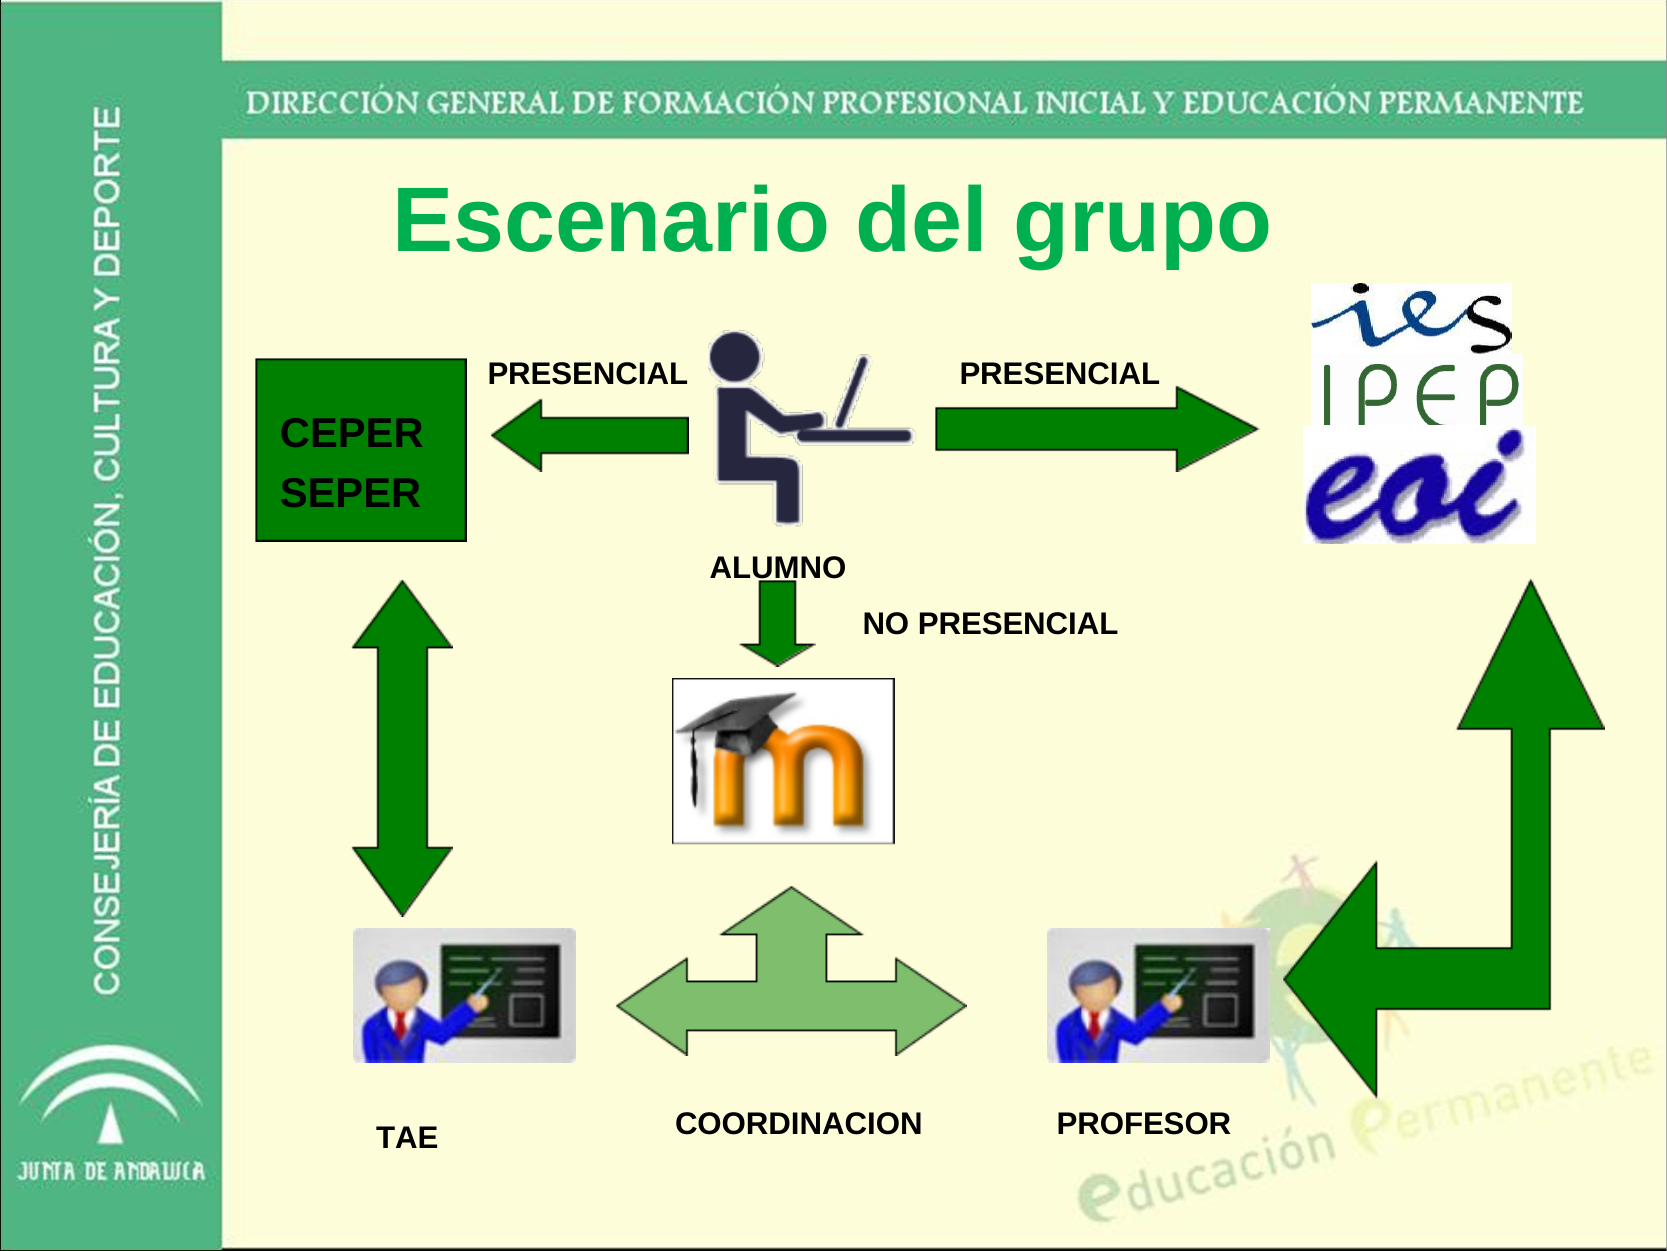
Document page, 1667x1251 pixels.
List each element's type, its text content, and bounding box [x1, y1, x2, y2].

text_box PROFESOR [1050, 1089, 1273, 1142]
text_box NO PRESENCIAL [856, 589, 1141, 642]
text_box ALUMNO [703, 534, 863, 586]
text_box COORDINACION [668, 1089, 967, 1142]
title Escenario del grupo [124, 97, 1541, 333]
text_box PRESENCIAL [953, 339, 1176, 392]
text_box TAE [369, 1103, 592, 1155]
text_box CEPER SEPER [273, 368, 460, 544]
text_box PRESENCIAL [481, 339, 704, 392]
picture [0, 0, 1667, 1251]
